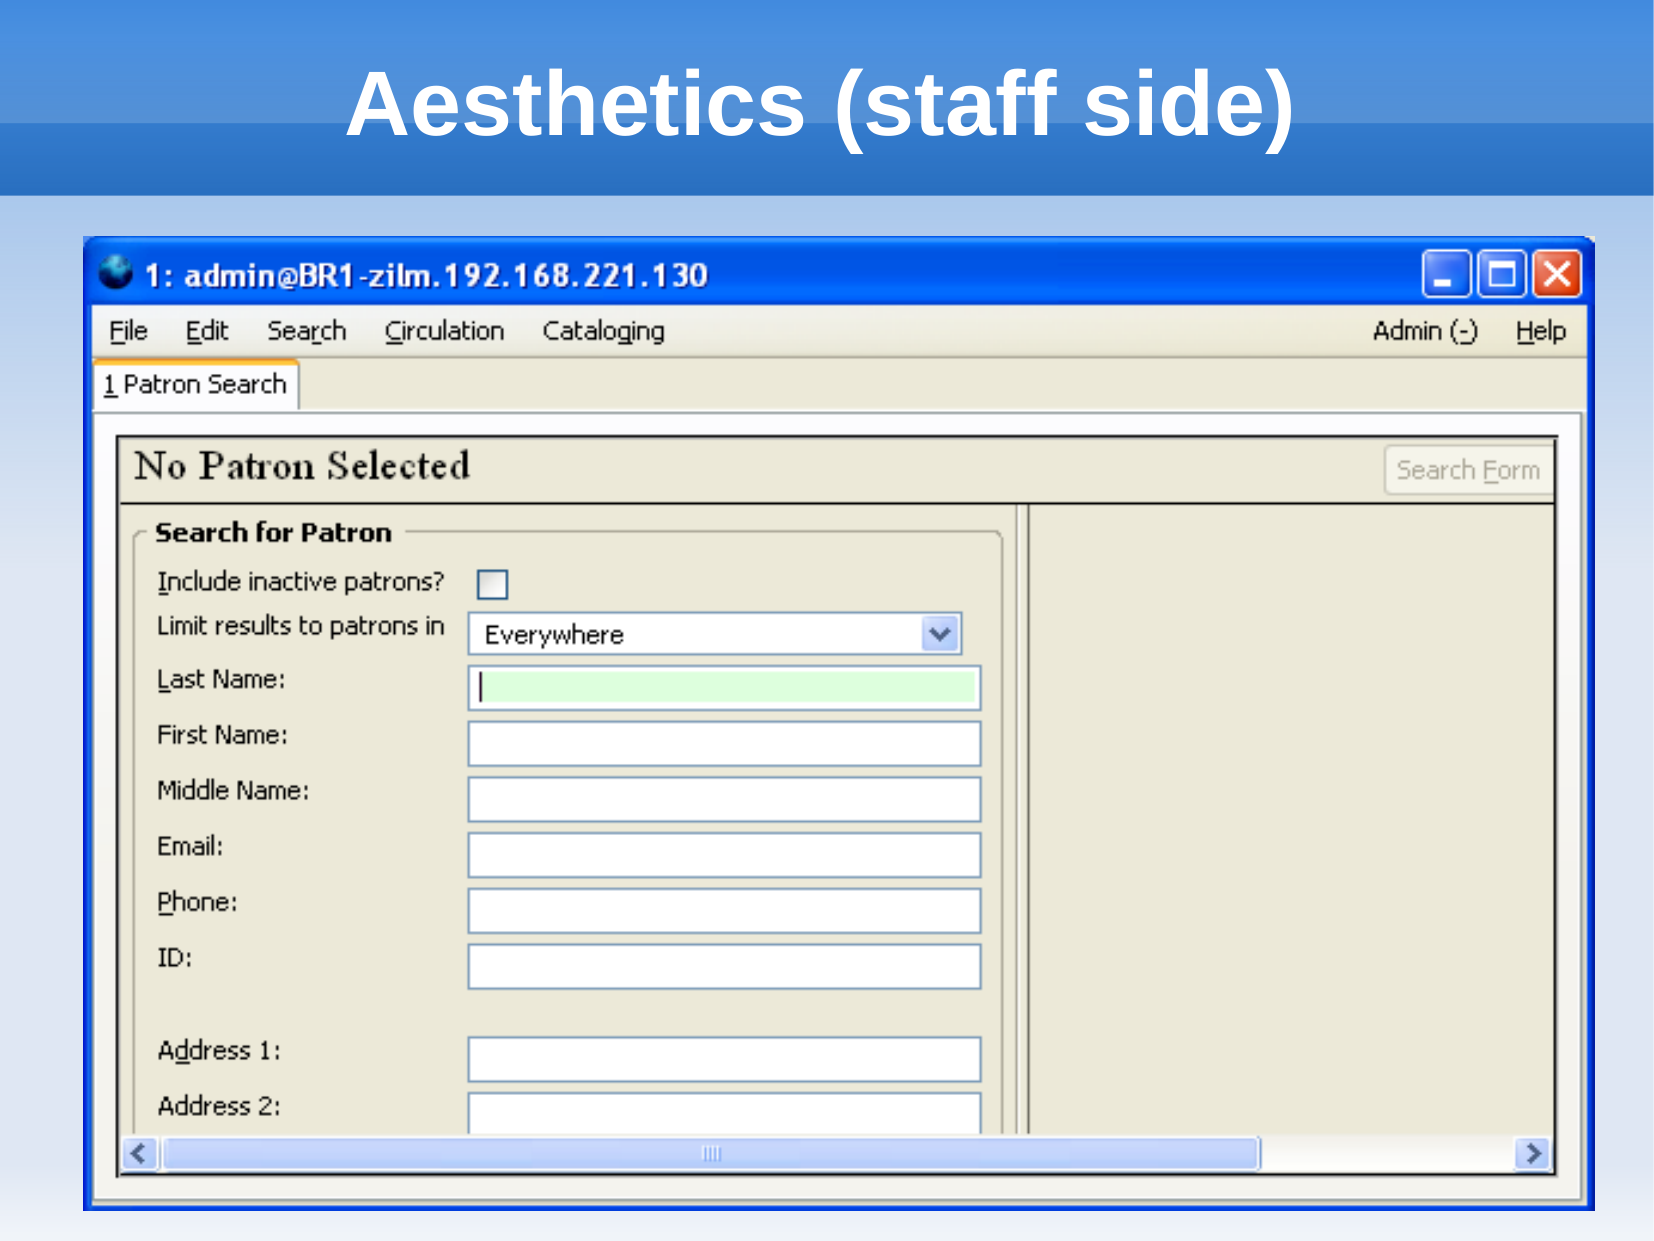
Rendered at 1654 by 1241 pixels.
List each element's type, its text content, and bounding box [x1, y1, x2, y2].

picture [0, 0, 1654, 1241]
title Aesthetics (staff side) [76, 0, 1565, 208]
